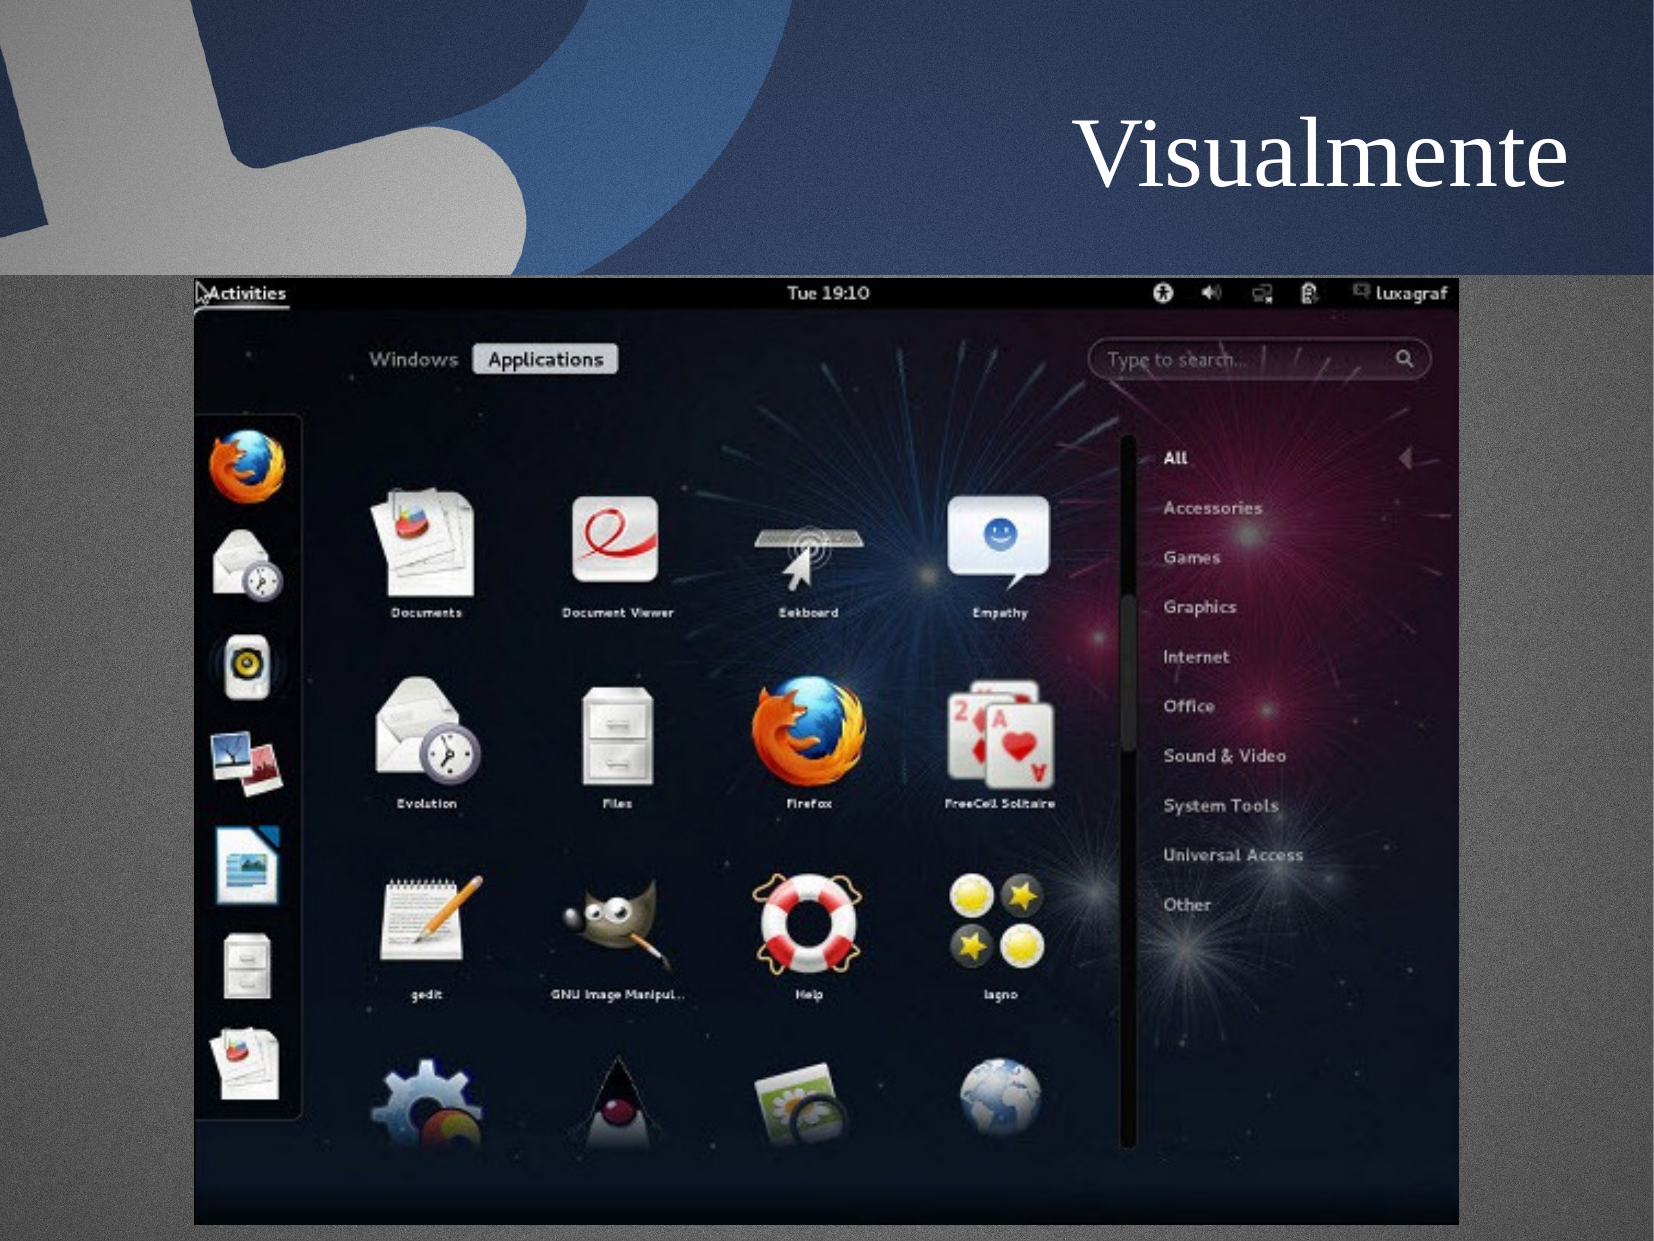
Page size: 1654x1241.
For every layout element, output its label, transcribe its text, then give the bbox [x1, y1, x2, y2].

picture [0, 0, 1654, 1241]
title Visualmente [82, 49, 1571, 257]
